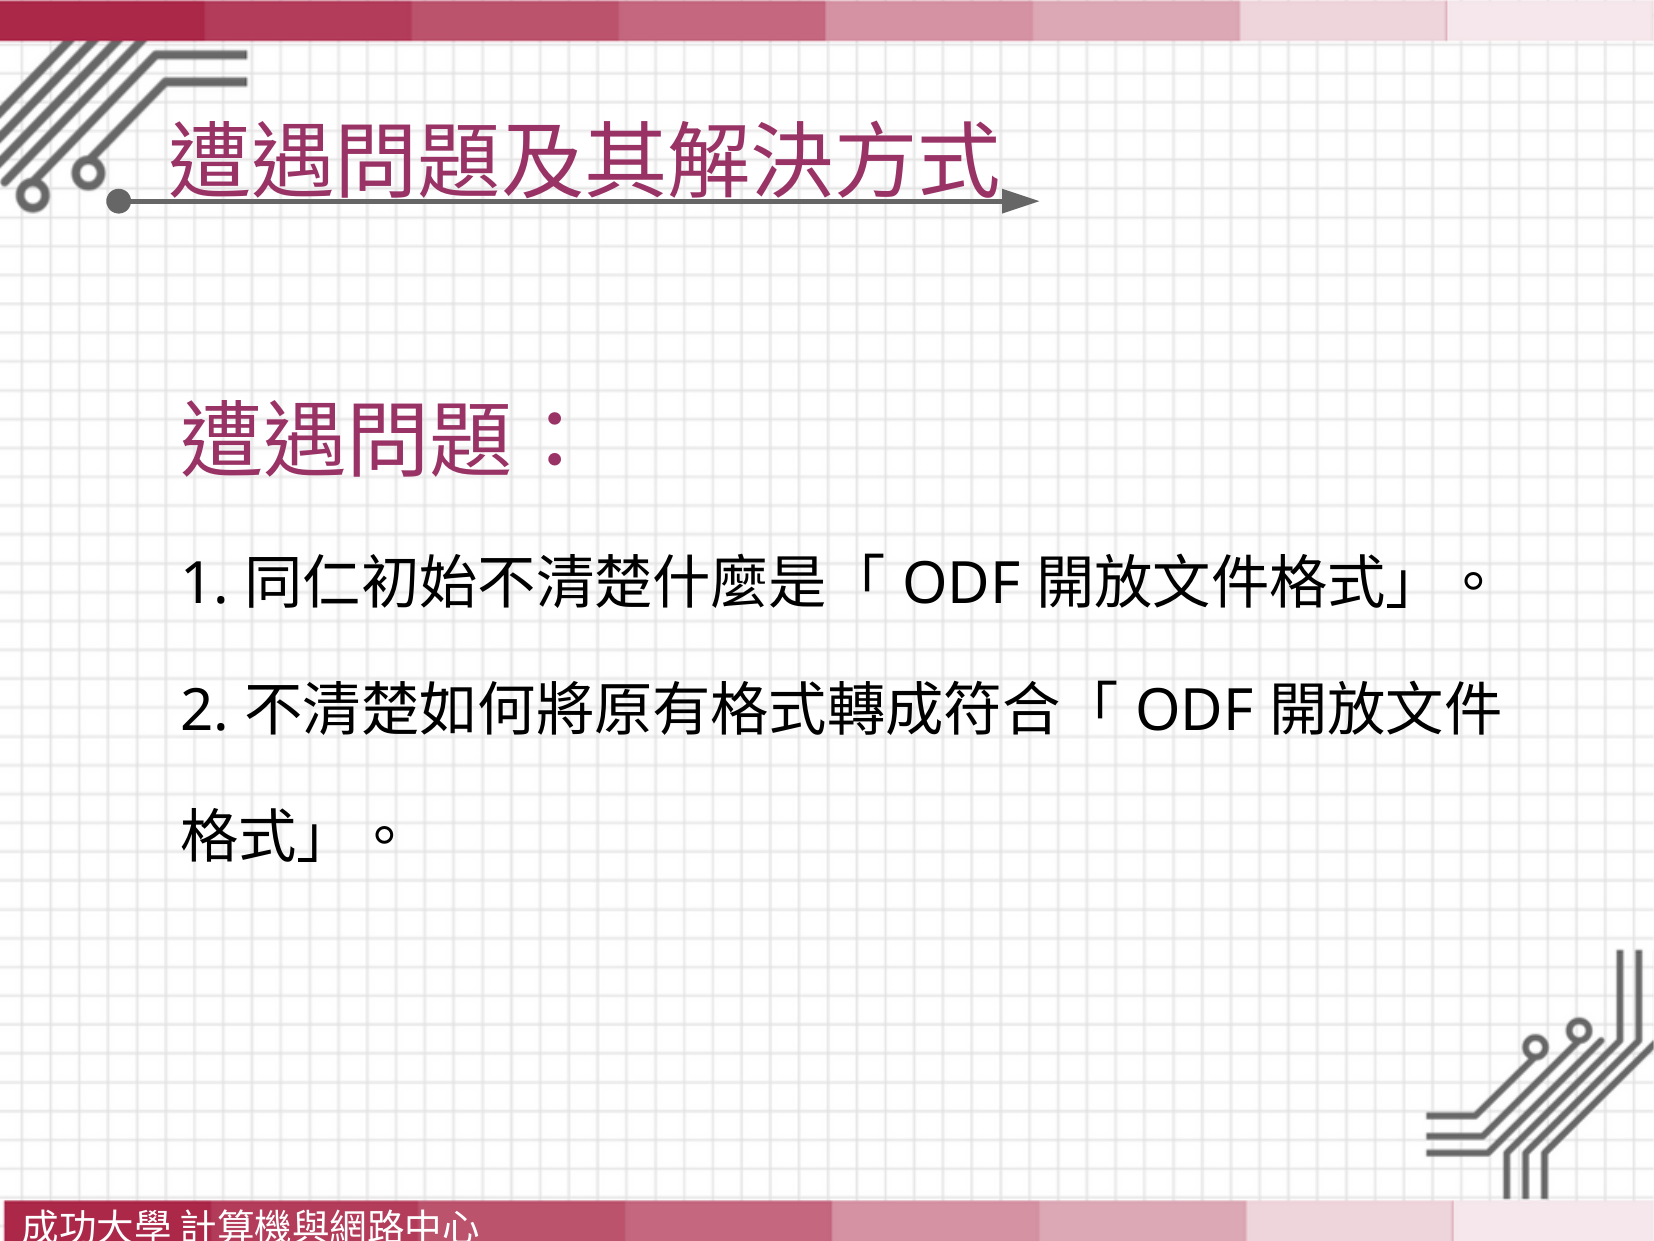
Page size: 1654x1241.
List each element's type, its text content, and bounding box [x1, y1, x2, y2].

text_box 成功大學 計算機與網路中心 [6, 1190, 497, 1241]
picture [0, 0, 1654, 1241]
text_box 遭遇問題： 1.同仁初始不清楚什麼是「ODF開放文件格式」。 2.不清楚如何將原有格式轉成符合「ODF開放文件格式」。 [165, 366, 1536, 933]
text_box 遭遇問題及其解決方式 [153, 87, 1063, 435]
